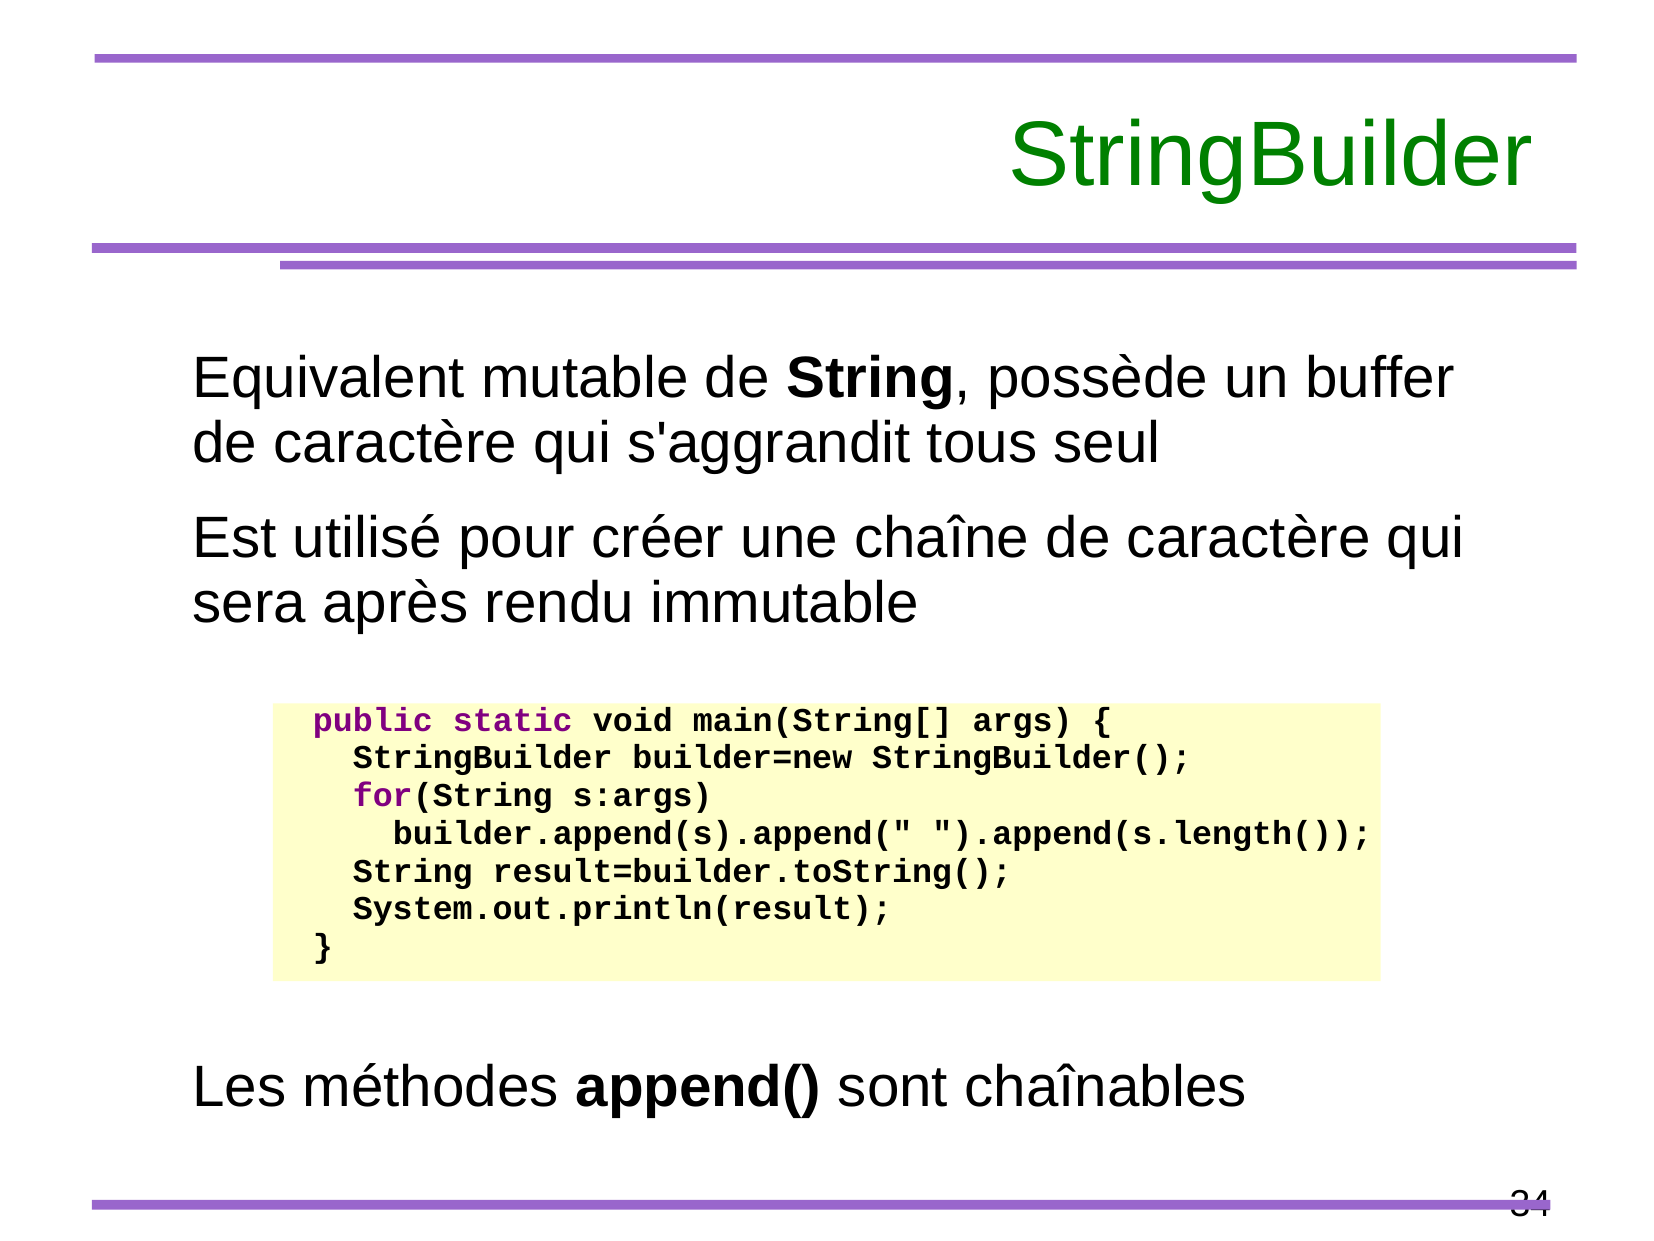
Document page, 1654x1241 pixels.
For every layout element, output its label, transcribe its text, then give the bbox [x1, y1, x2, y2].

text_box public static void main(String[] args) { StringBuilder builder=new StringBuilder(); for(String s:args) builder.append(s).append(" ").append(s.length()); String result=builder.toString(); System.out.println(result); } [272, 703, 1381, 982]
list Equivalent mutable de String, possède un buffer de caractère qui s'aggrandit tous seul Est utilisé pour créer une chaîne de caractère qui sera après rendu immutable Les méthodes append() sont chaînables [121, 344, 1534, 1176]
title StringBuilder [121, 49, 1534, 257]
